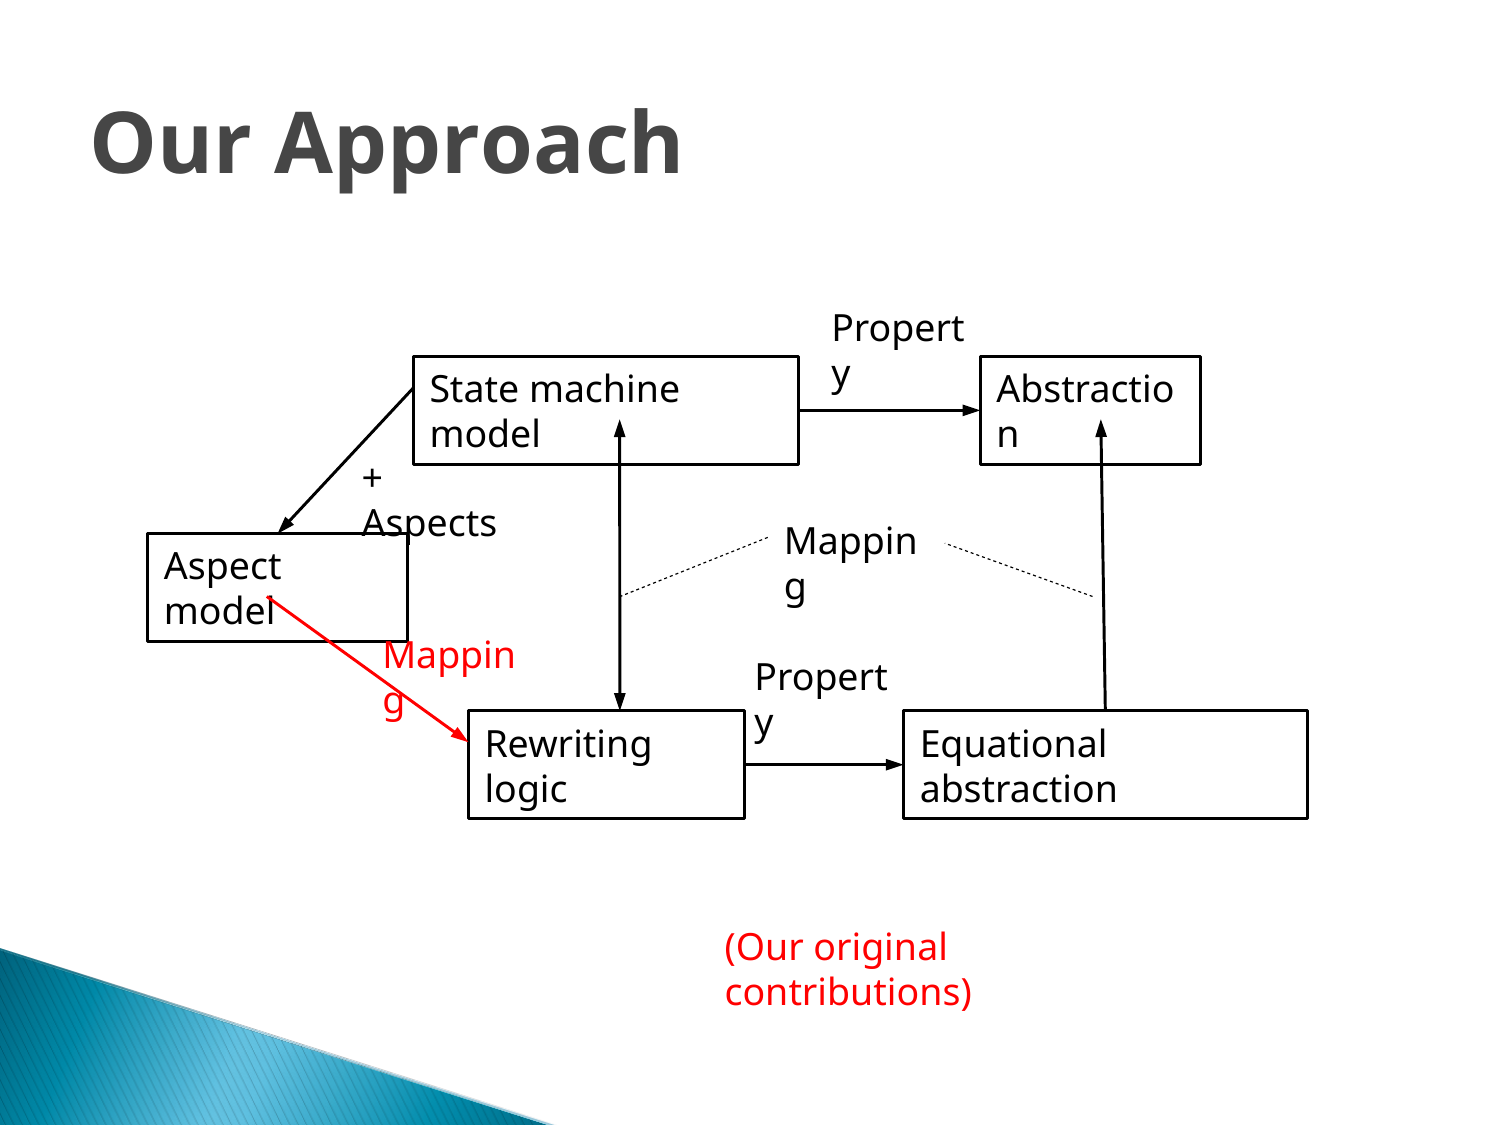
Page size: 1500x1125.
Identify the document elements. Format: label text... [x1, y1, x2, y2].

text_box Rewriting logic [468, 710, 745, 774]
text_box State machine model [413, 356, 799, 420]
text_box Mapping [767, 507, 945, 571]
text_box (Our original contributions) [709, 915, 1182, 976]
text_box Property [738, 643, 913, 707]
text_box Equational abstraction [903, 710, 1308, 774]
text_box Mapping [366, 622, 543, 686]
text_box Abstraction [980, 356, 1201, 420]
text_box Property [814, 295, 990, 359]
text_box + Aspects [345, 445, 544, 508]
text_box Aspect model [147, 533, 408, 597]
title Our Approach [75, 20, 1426, 257]
